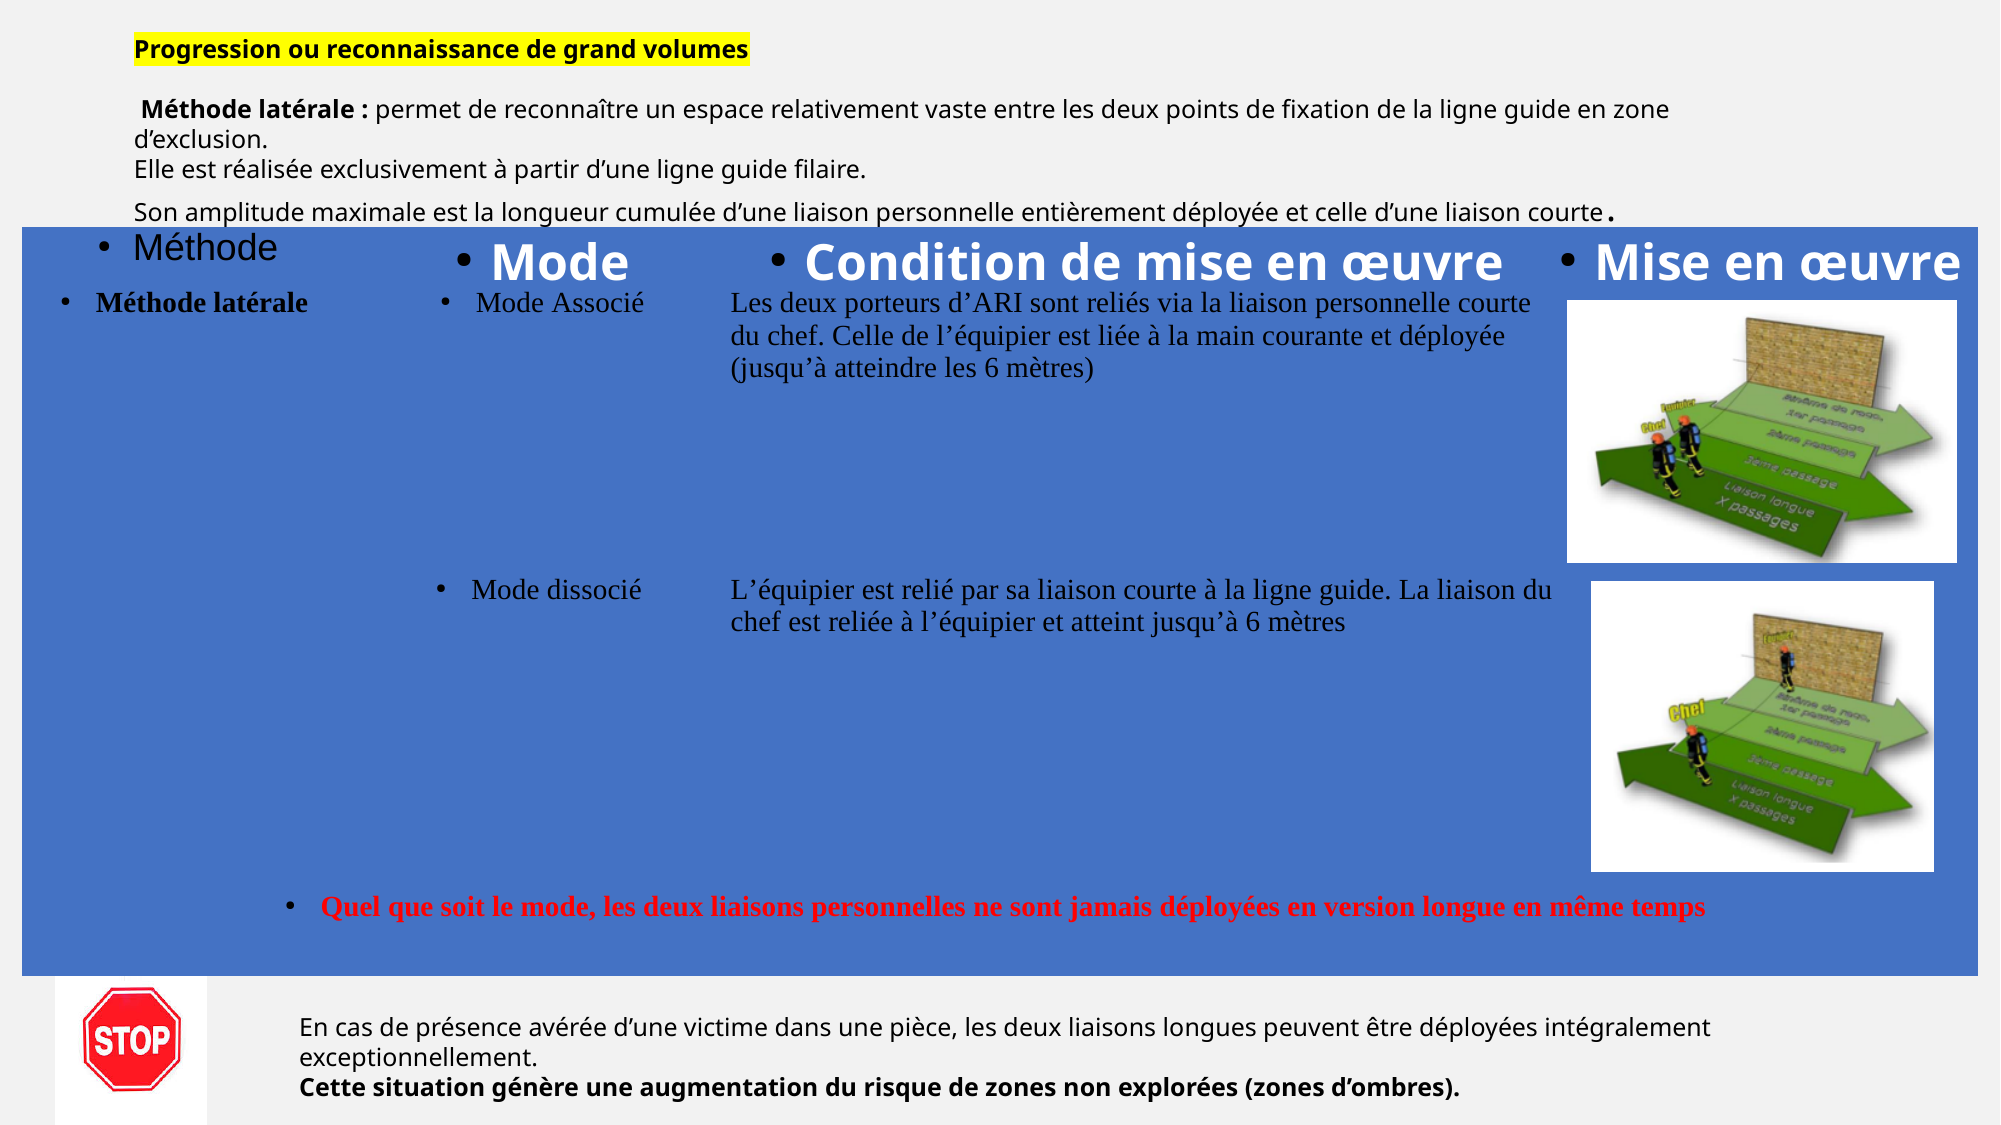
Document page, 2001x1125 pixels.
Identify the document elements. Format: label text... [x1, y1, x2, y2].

table_cell Mode dissocié [354, 573, 731, 891]
table_header Condition de mise en œuvre [731, 227, 1556, 287]
picture [55, 976, 207, 1125]
table_cell Quel que soit le mode, les deux liaisons personnelles ne sont jamais déployées en version longue en même temps [22, 891, 1978, 976]
table_cell Mode Associé [354, 287, 731, 573]
table_header Mise en œuvre [1556, 227, 1978, 287]
table_cell [1556, 573, 1978, 891]
text_box En cas de présence avérée d’une victime dans une pièce, les deux liaisons longues peuvent être déployées intégralement exceptionnellement. Cette situation génère une augmentation du risque de zones non explorées (zones d’ombres). [284, 1003, 1901, 1125]
picture [1567, 300, 1957, 563]
picture [1591, 581, 1934, 872]
table_cell L’équipier est relié par sa liaison courte à la ligne guide. La liaison du chef est reliée à l’équipier et atteint jusqu’à 6 mètres [731, 573, 1556, 891]
table_cell [1556, 287, 1978, 573]
table_cell Méthode latérale [22, 287, 354, 891]
table_header Mode [354, 227, 731, 287]
table_cell Les deux porteurs d’ARI sont reliés via la liaison personnelle courte du chef. Celle de l’équipier est liée à la main courante et déployée (jusqu’à atteindre les 6 mètres) [731, 287, 1556, 573]
table_header Méthode [22, 227, 354, 287]
text_box Progression ou reconnaissance de grand volumes Méthode latérale : permet de reconnaître un espace relativement vaste entre les deux points de fixation de la ligne guide en zone d’exclusion. Elle est réalisée exclusivement à partir d’une ligne guide filaire. Son amplitude maximale est la longueur cumulée d’une liaison personnelle entièrement déployée et celle d’une liaison courte. [119, 26, 1799, 209]
